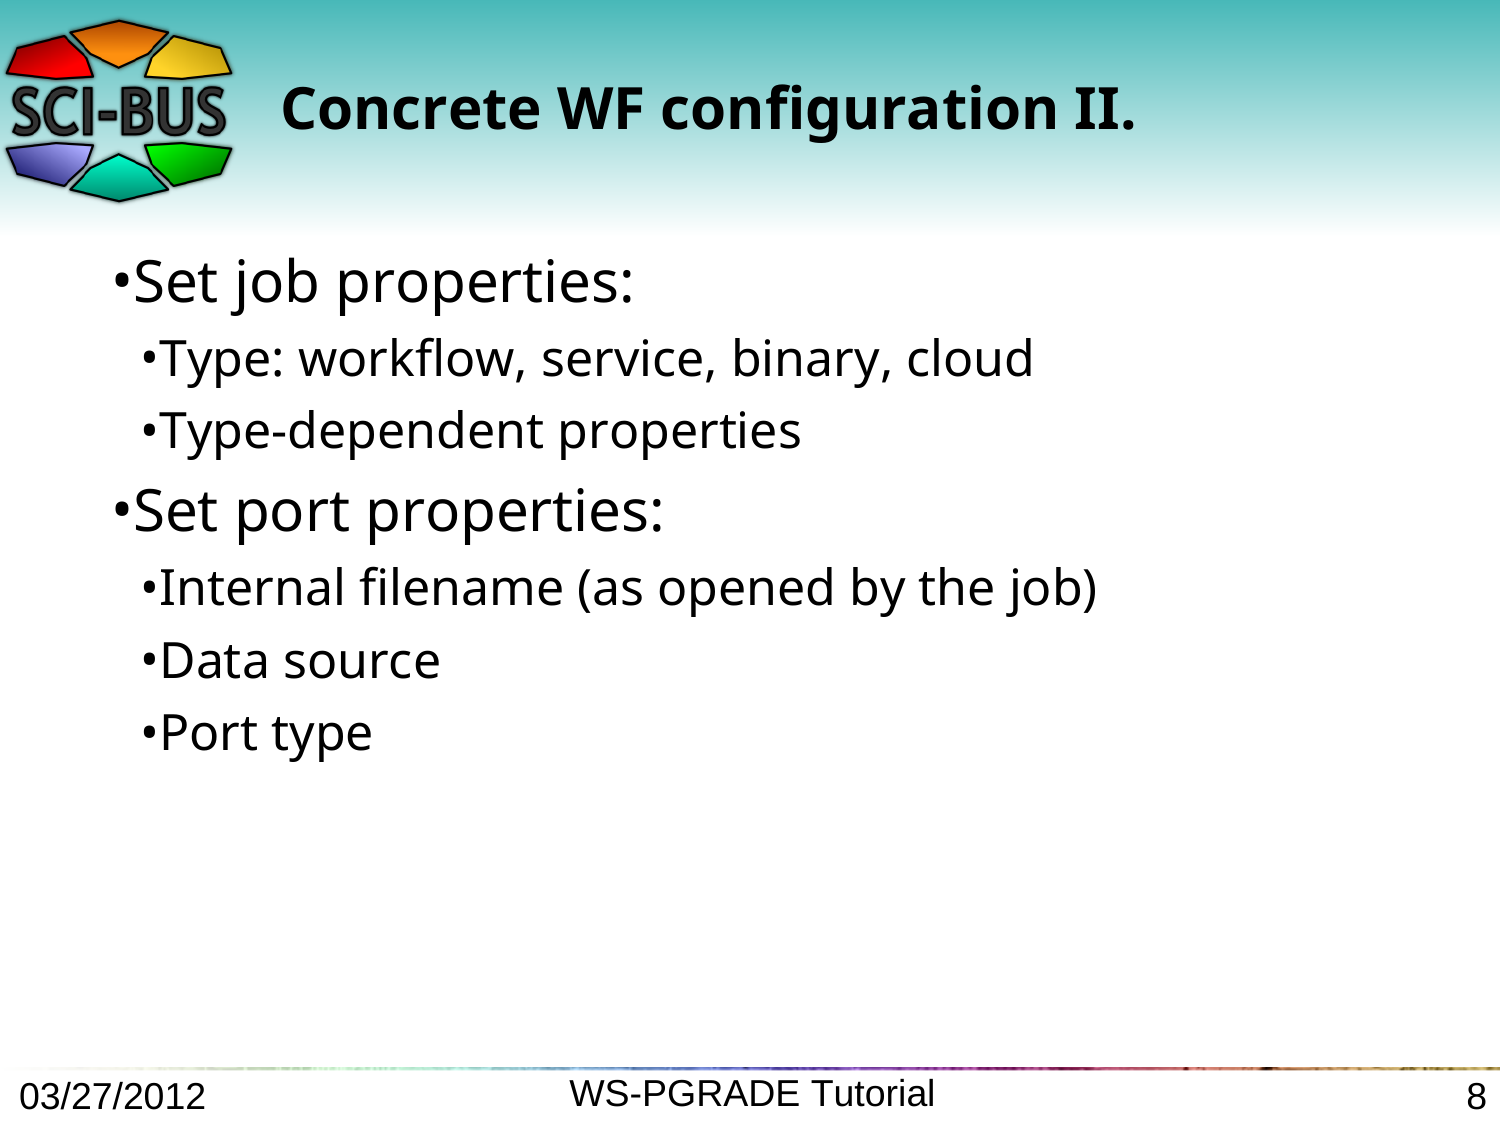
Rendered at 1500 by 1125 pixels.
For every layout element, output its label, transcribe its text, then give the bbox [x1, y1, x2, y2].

picture [0, 1067, 1500, 1125]
title Concrete WF configuration II. [265, 29, 1477, 183]
list Set job properties: Type: workflow, service, binary, cloud Type-dependent properties Set port properties: Internal filename (as opened by the job) Data source Port type [87, 236, 1426, 957]
picture [0, 15, 237, 207]
